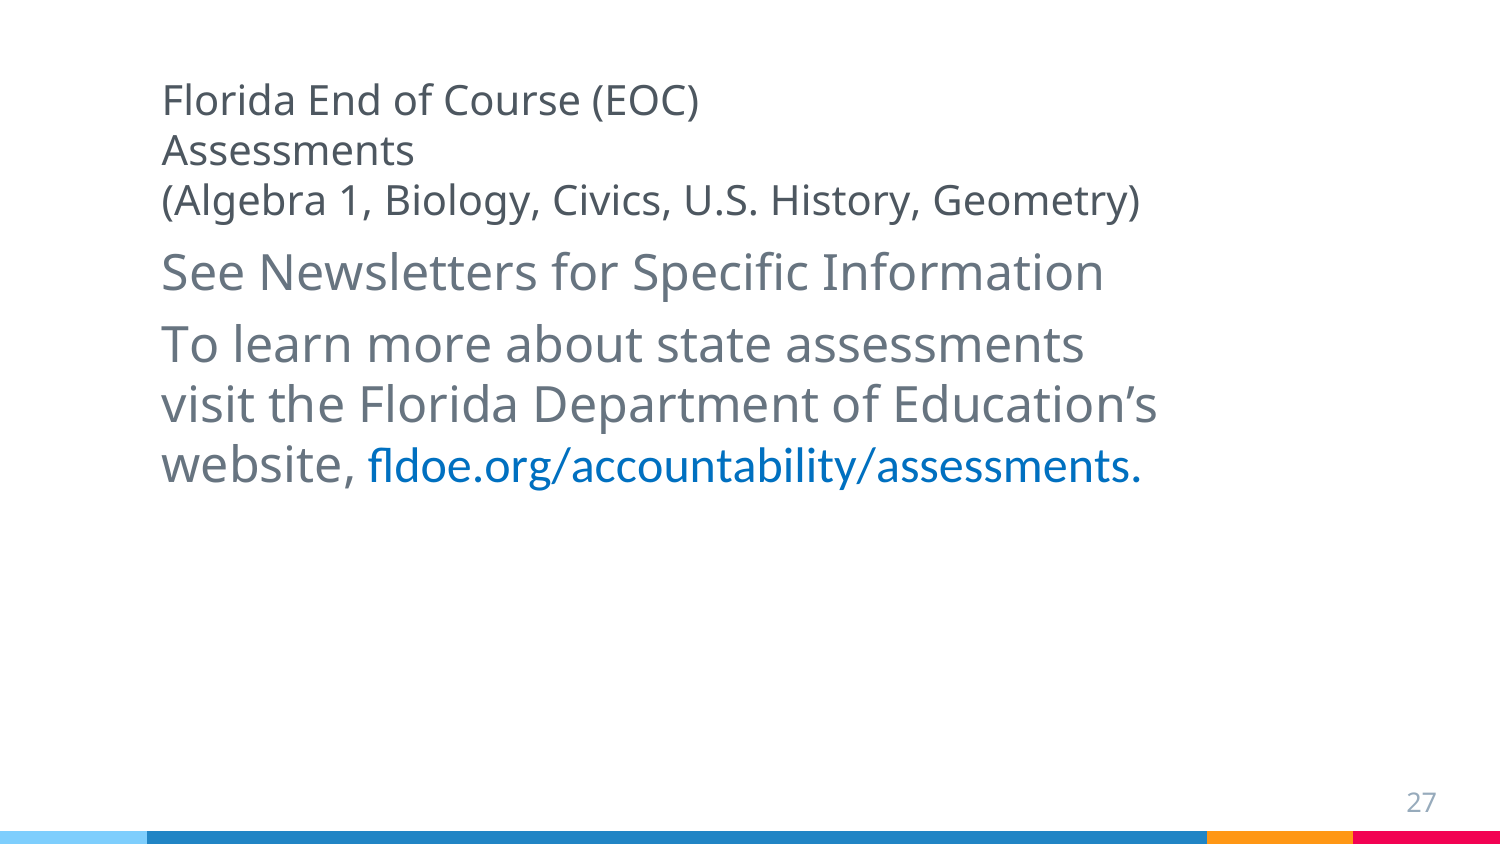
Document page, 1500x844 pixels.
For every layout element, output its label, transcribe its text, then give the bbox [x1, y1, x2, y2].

title Florida End of Course (EOC) Assessments (Algebra 1, Biology, Civics, U.S. History, Geometry) [146, 58, 1207, 200]
list See Newsletters for Specific Information To learn more about state assessments visit the Florida Department of Education’s website, fldoe.org/accountability/assessments. [146, 225, 1207, 543]
text_box [1391, 770, 1482, 822]
